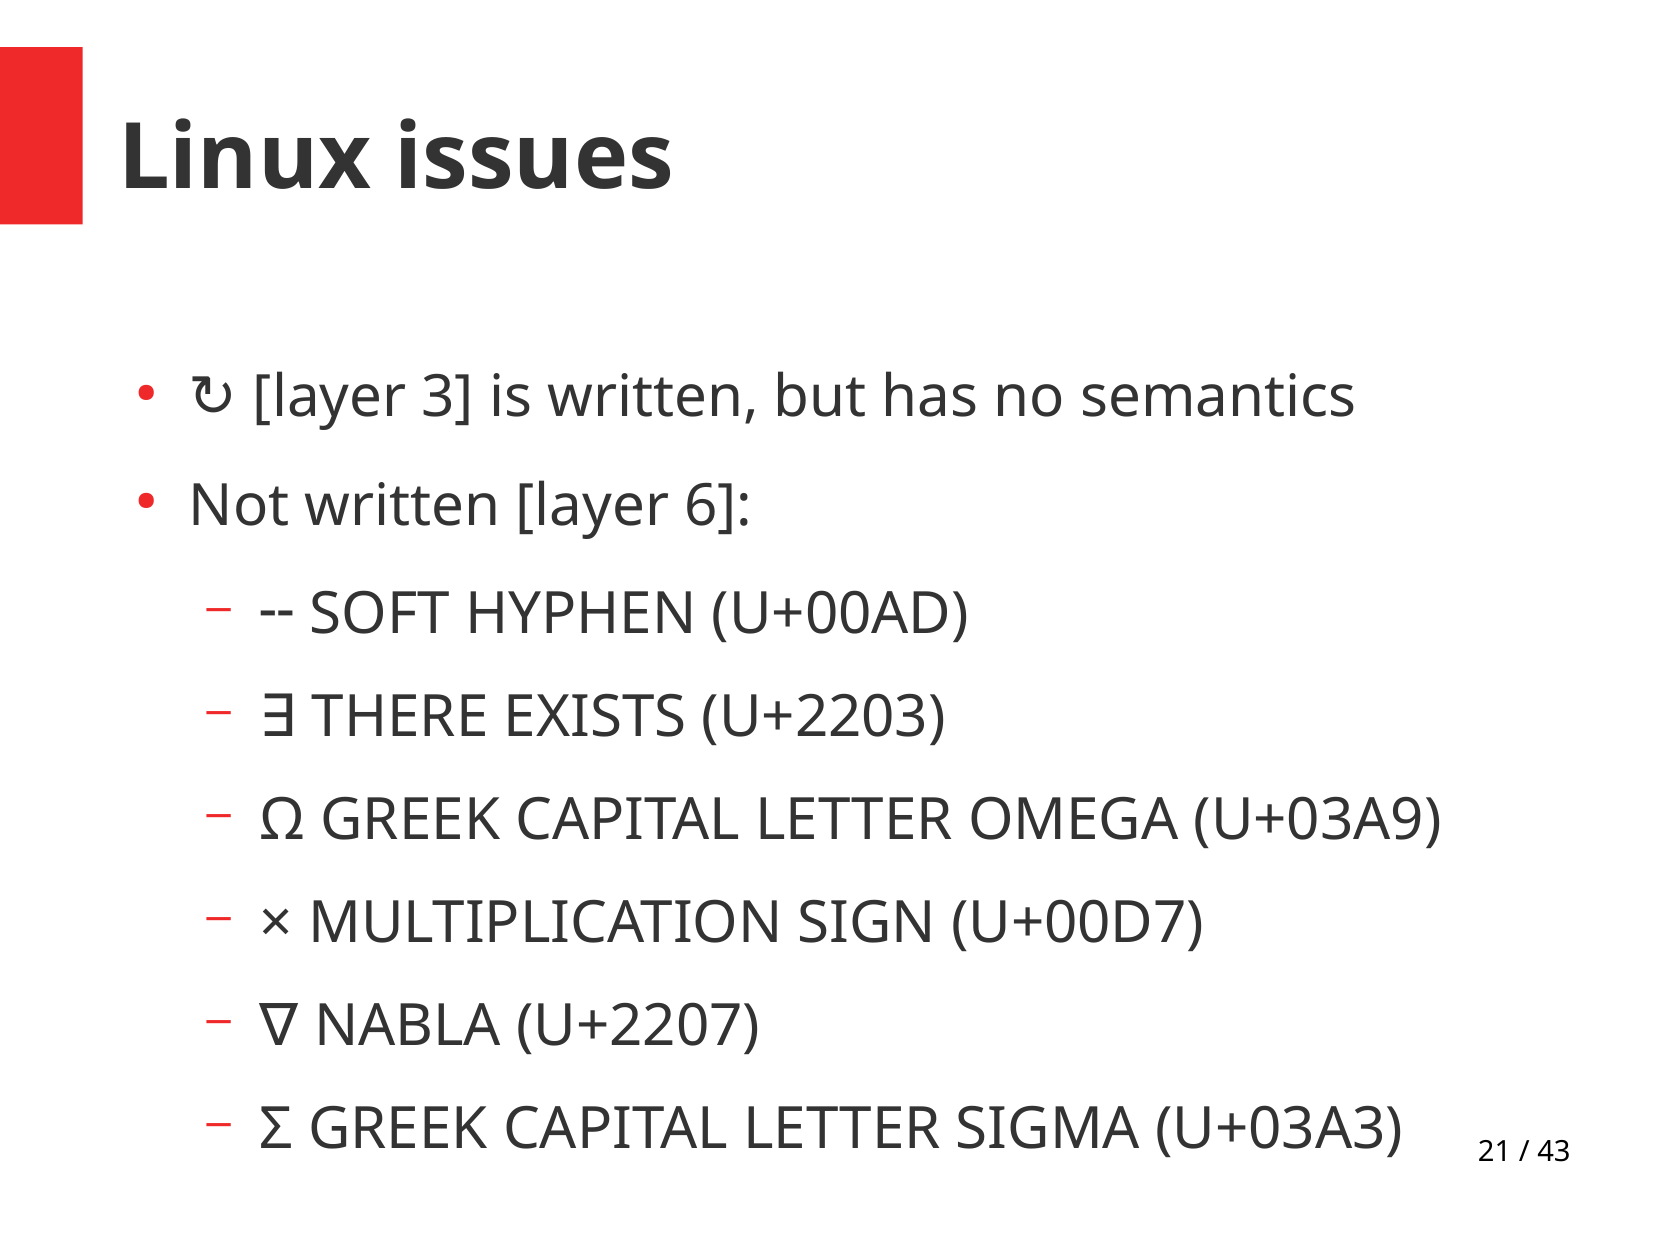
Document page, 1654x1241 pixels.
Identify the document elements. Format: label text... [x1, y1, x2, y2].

title Linux issues [118, 49, 1571, 257]
list ↻ [layer 3] is written, but has no semantics Not written [layer 6]: ╌ SOFT HYPHEN (U+00AD) ∃ THERE EXISTS (U+2203) Ω GREEK CAPITAL LETTER OMEGA (U+03A9) × MULTIPLICATION SIGN (U+00D7) ∇ NABLA (U+2207) Σ GREEK CAPITAL LETTER SIGMA (U+03A3) [118, 354, 1536, 1074]
